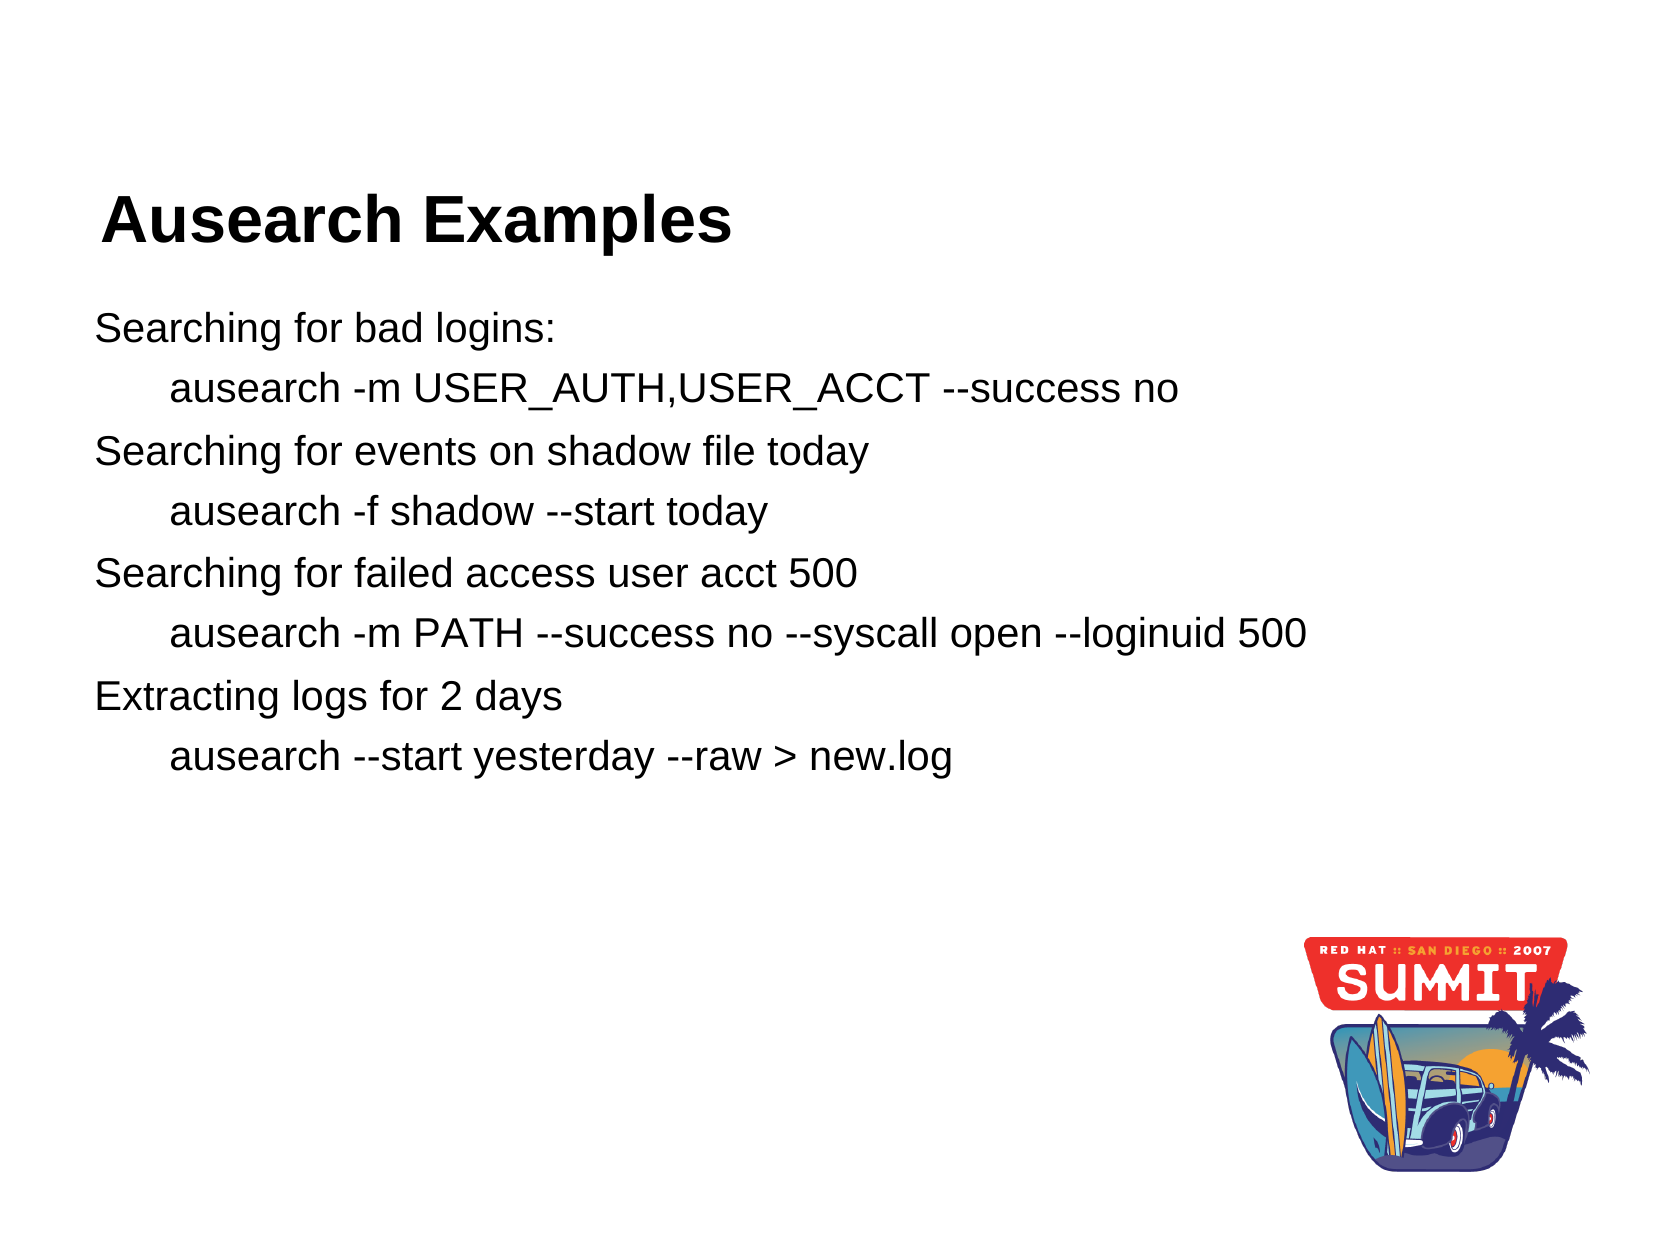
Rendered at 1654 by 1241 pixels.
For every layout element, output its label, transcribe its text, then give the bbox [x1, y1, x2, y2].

title Ausearch Examples [100, 164, 1506, 275]
picture [1500, 937, 1590, 1172]
list Searching for bad logins: ausearch -m USER_AUTH,USER_ACCT --success no Searching for events on shadow file today ausearch -f shadow --start today Searching for failed access user acct 500 ausearch -m PATH --success no --syscall open --loginuid 500 Extracting logs for 2 days ausearch --start yesterday --raw > new.log [94, 304, 1500, 1174]
